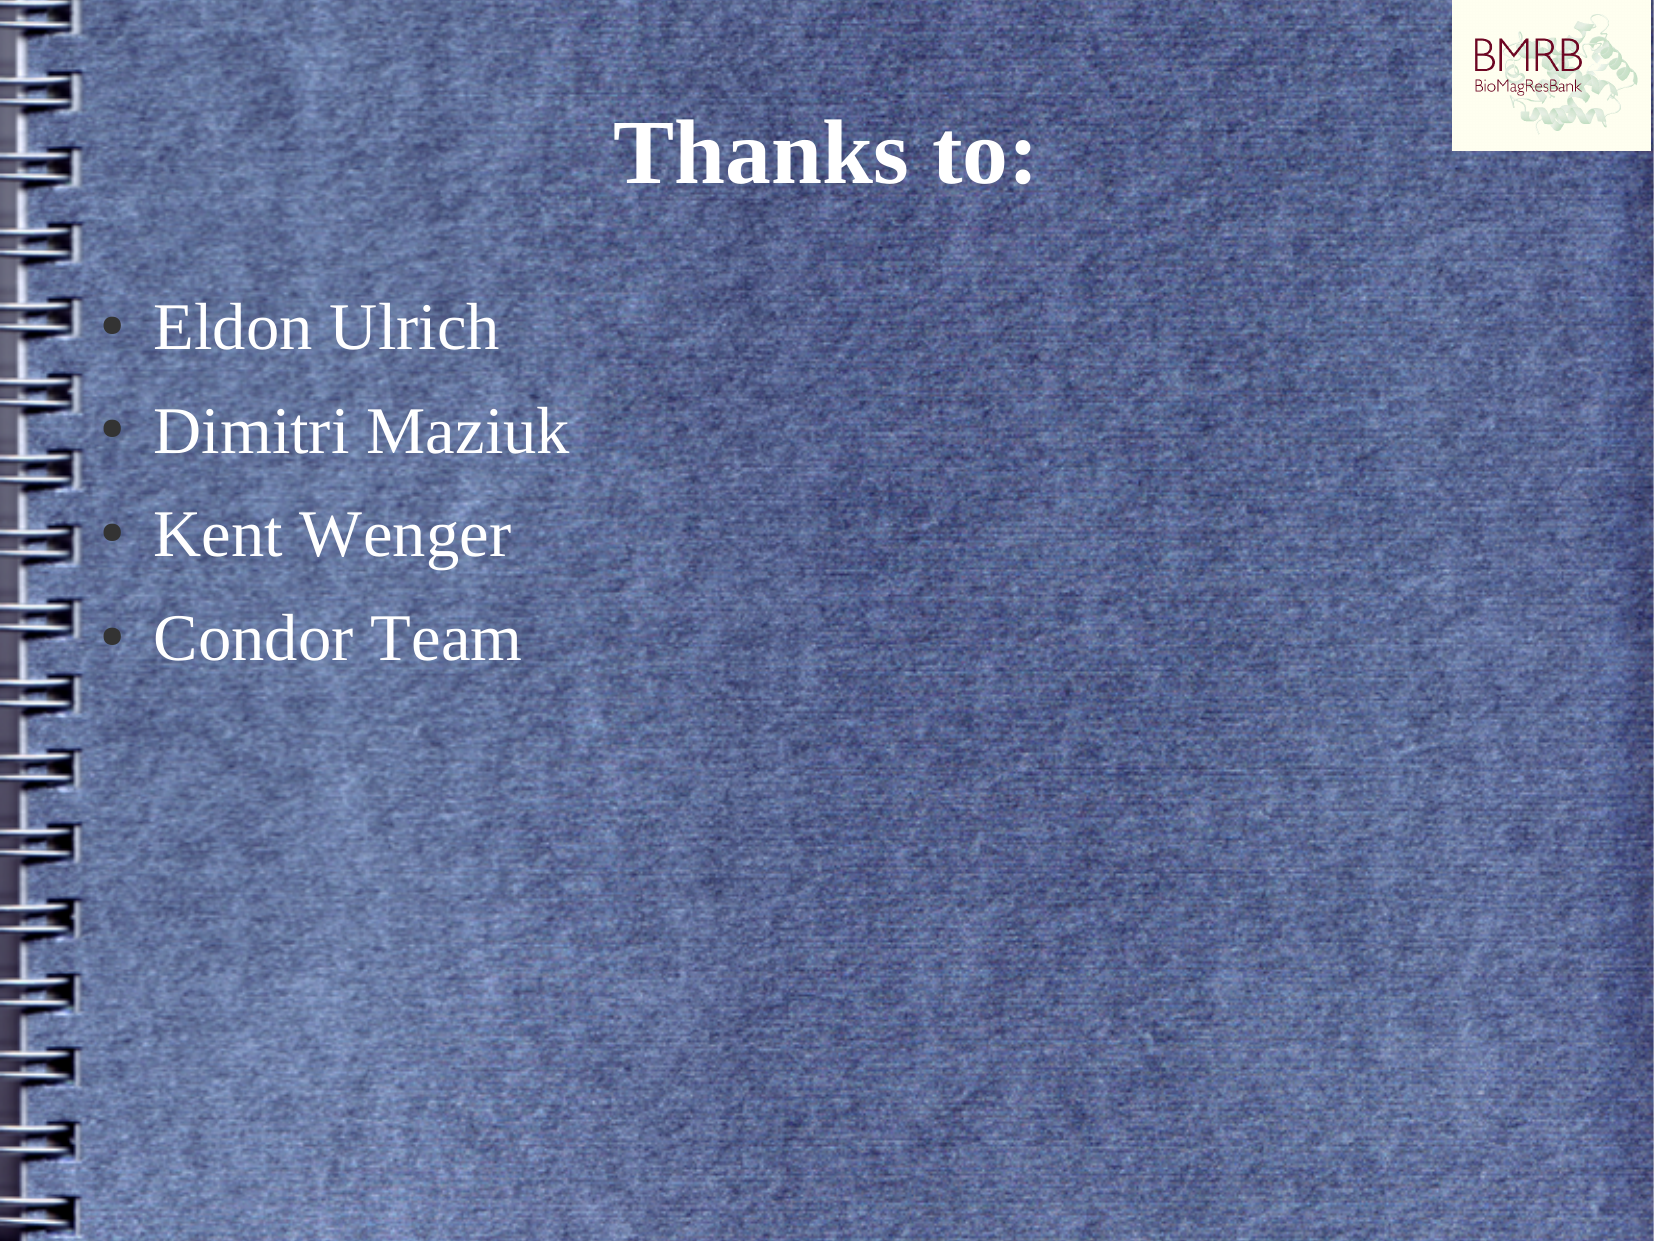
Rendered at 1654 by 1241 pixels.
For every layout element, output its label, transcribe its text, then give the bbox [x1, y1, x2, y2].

list Eldon Ulrich Dimitri Maziuk Kent Wenger Condor Team [82, 290, 1571, 1109]
title Thanks to: [82, 49, 1571, 257]
picture [0, 0, 1654, 1241]
